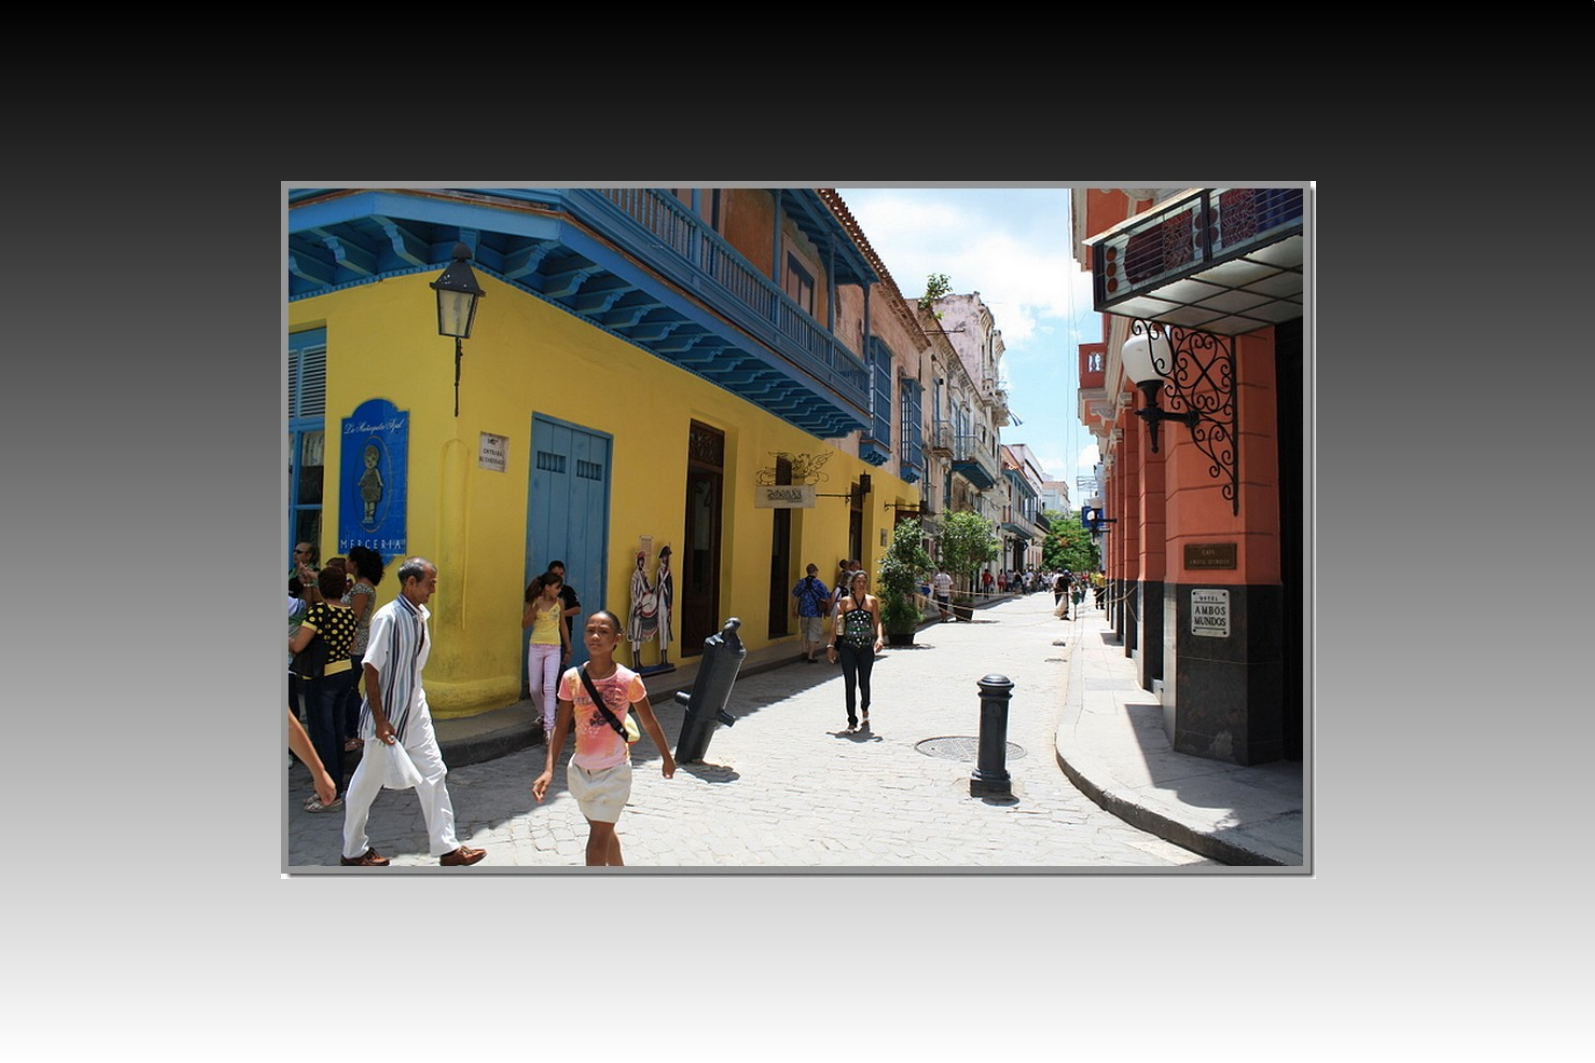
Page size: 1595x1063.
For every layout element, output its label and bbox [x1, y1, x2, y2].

picture [281, 181, 1316, 879]
